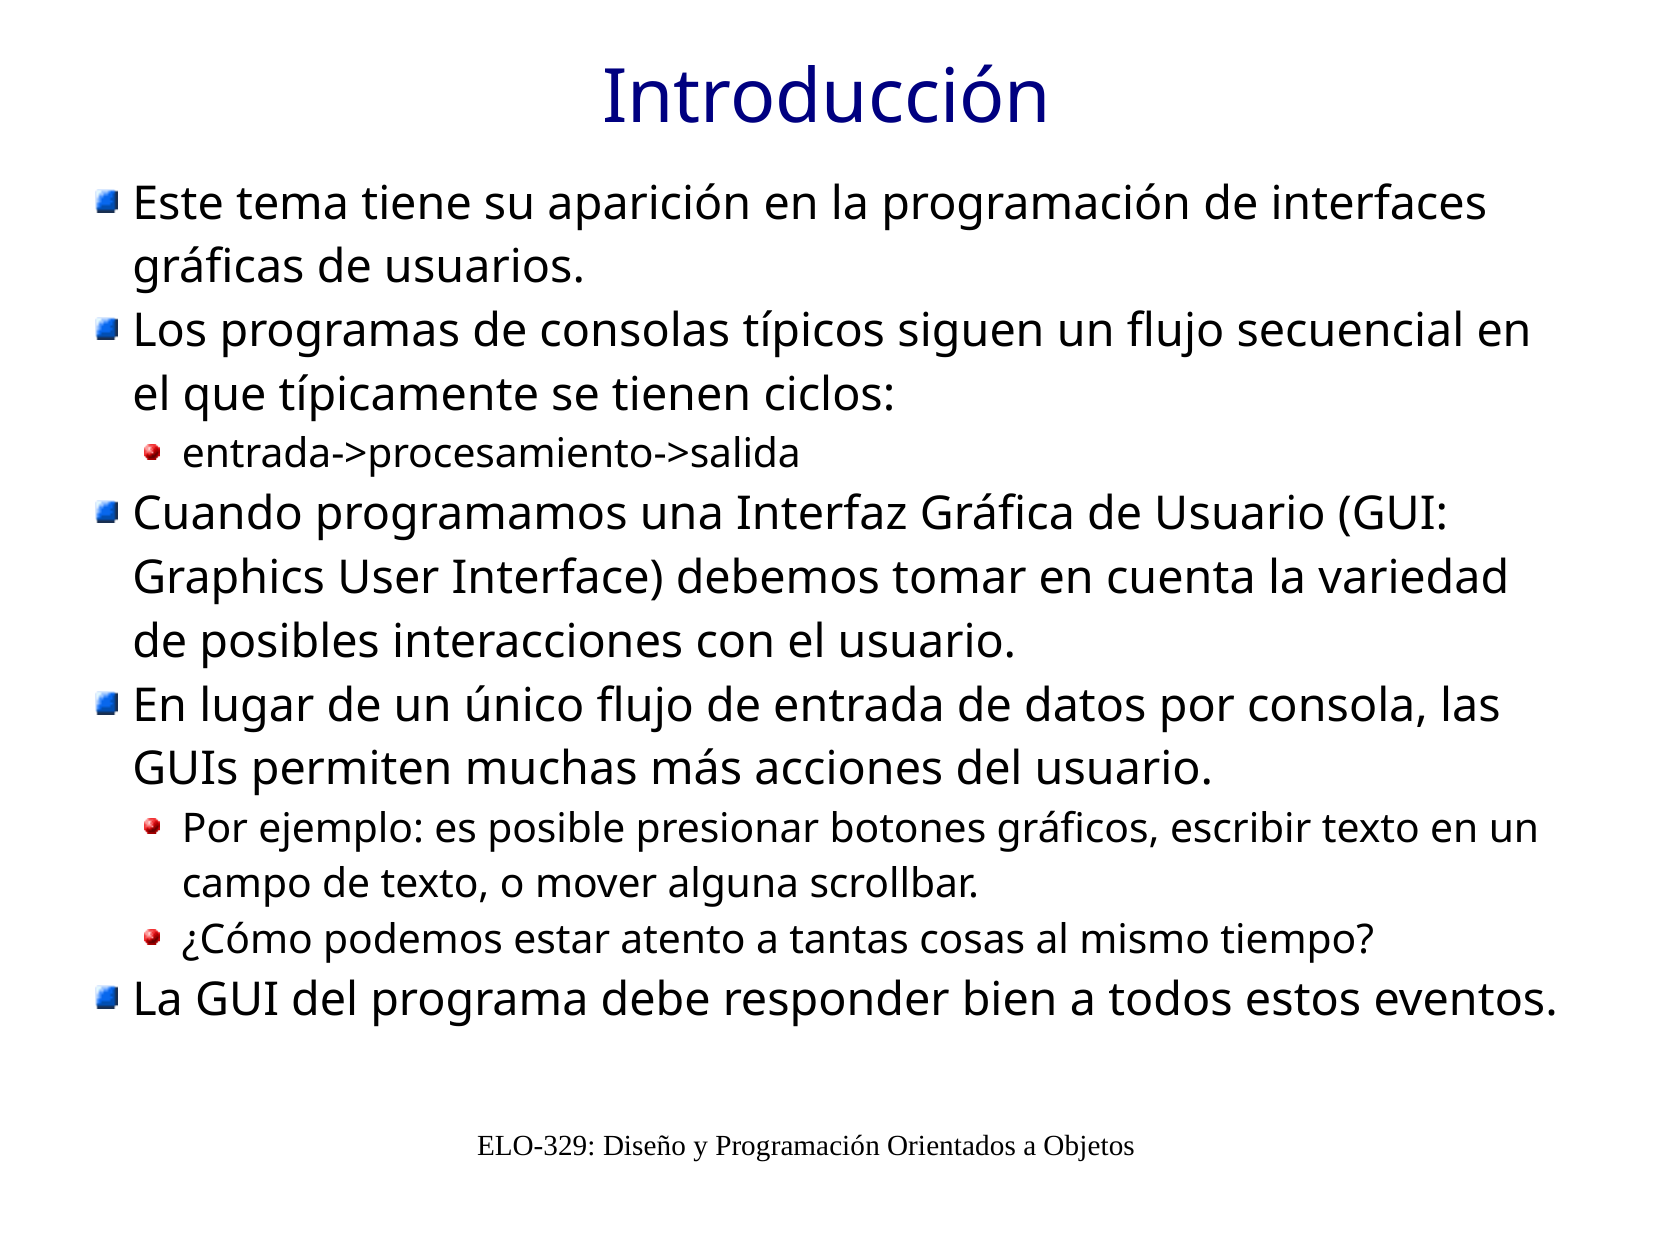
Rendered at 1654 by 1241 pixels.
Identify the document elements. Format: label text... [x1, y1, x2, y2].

title Introducción [82, 43, 1571, 145]
list Este tema tiene su aparición en la programación de interfaces gráficas de usuarios. Los programas de consolas típicos siguen un flujo secuencial en el que típicamente se tienen ciclos: entrada->procesamiento->salida Cuando programamos una Interfaz Gráfica de Usuario (GUI: Graphics User Interface) debemos tomar en cuenta la variedad de posibles interacciones con el usuario. En lugar de un único flujo de entrada de datos por consola, las GUIs permiten muchas más acciones del usuario. Por ejemplo: es posible presionar botones gráficos, escribir texto en un campo de texto, o mover alguna scrollbar. ¿Cómo podemos estar atento a tantas cosas al mismo tiempo? La GUI del programa debe responder bien a todos estos eventos. [82, 169, 1571, 1097]
